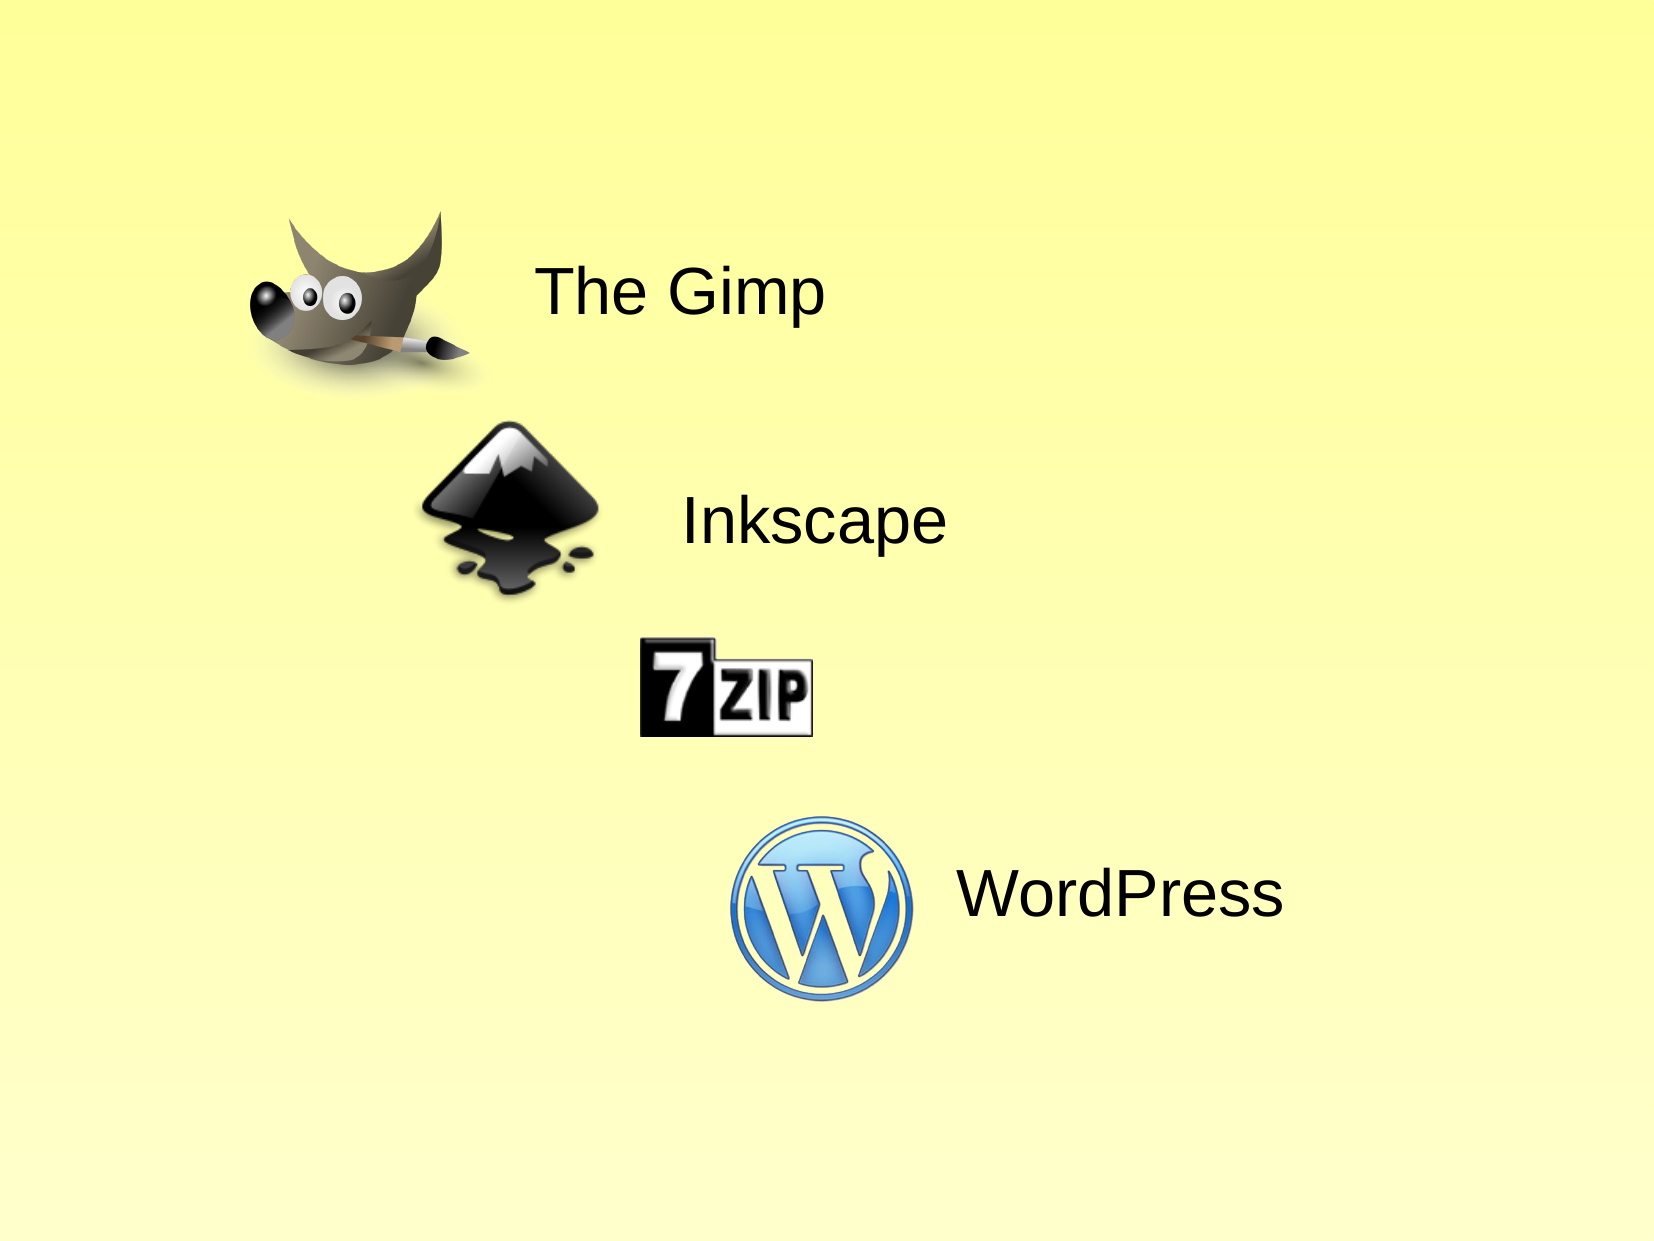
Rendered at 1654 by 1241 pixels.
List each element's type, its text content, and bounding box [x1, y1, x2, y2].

picture [236, 203, 611, 609]
picture [640, 637, 813, 737]
list WordPress [916, 856, 1506, 945]
picture [728, 814, 916, 1004]
list The Gimp [499, 253, 1084, 343]
list Inkscape [611, 483, 1231, 573]
